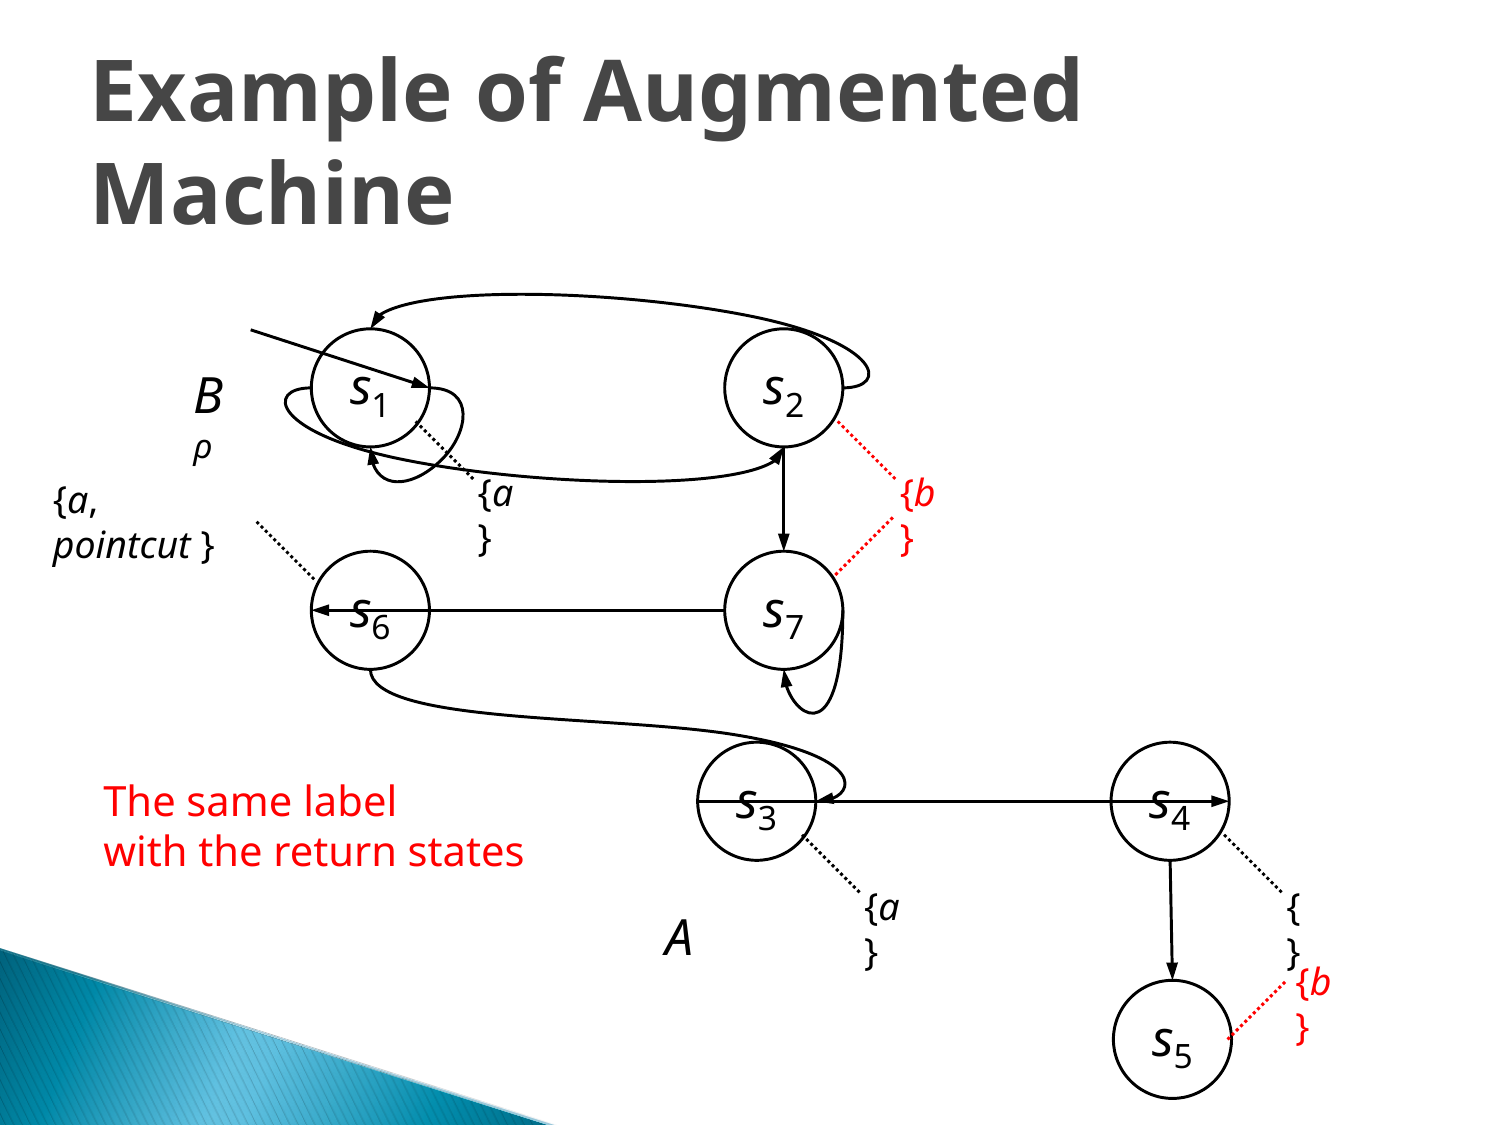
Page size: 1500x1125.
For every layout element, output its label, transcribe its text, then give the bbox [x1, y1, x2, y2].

text_box A [649, 896, 708, 975]
text_box s2 [724, 328, 843, 447]
text_box s6 [311, 551, 430, 610]
text_box {a, pointcut } [38, 468, 277, 529]
text_box s1 [324, 328, 430, 386]
text_box The same label with the return states [88, 767, 562, 883]
text_box {b } [1280, 950, 1367, 1010]
text_box s3 [697, 801, 816, 861]
text_box s4 [1111, 802, 1230, 861]
text_box {a } [462, 461, 549, 522]
text_box s5 [1113, 980, 1232, 1099]
title Example of Augmented Machine [75, 20, 1426, 257]
text_box s4 [1111, 742, 1230, 801]
text_box s3 [697, 742, 816, 800]
text_box {a } [849, 875, 936, 936]
text_box {} [1271, 875, 1327, 936]
text_box s7 [724, 551, 843, 670]
text_box s6 [311, 611, 430, 670]
text_box B ρ [177, 354, 268, 433]
text_box {b } [885, 461, 971, 522]
text_box s1 [311, 355, 430, 447]
